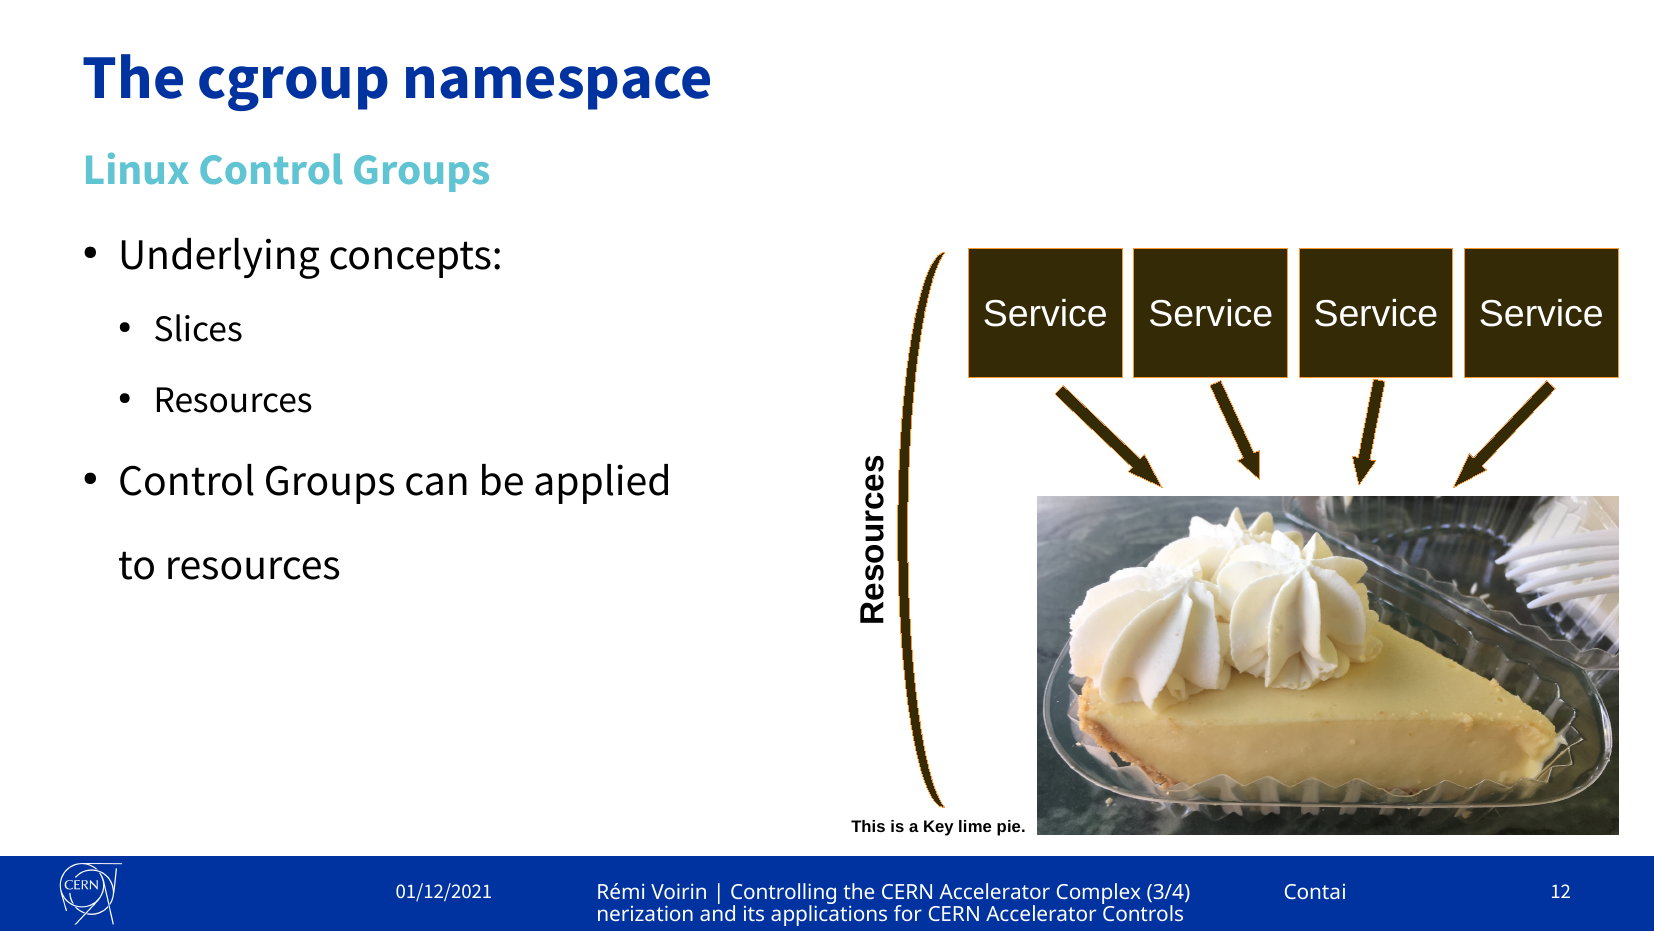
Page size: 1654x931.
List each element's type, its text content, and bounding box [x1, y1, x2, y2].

text_box Service [968, 248, 1123, 378]
text_box Service [1133, 248, 1288, 378]
text_box Service [1299, 248, 1453, 378]
text_box This is a Key lime pie. [836, 810, 1134, 863]
picture [1037, 496, 1619, 835]
list Linux Control Groups Underlying concepts: Slices Resources Control Groups can be applied to resources [82, 141, 1536, 758]
text_box [1453, 380, 1556, 488]
text_box Service [1464, 248, 1619, 378]
picture [56, 859, 127, 928]
text_box [1055, 385, 1163, 488]
text_box [1352, 379, 1385, 485]
title The cgroup namespace [82, 37, 1571, 193]
text_box [1210, 380, 1260, 480]
text_box [898, 252, 945, 808]
text_box Resources [845, 342, 898, 640]
